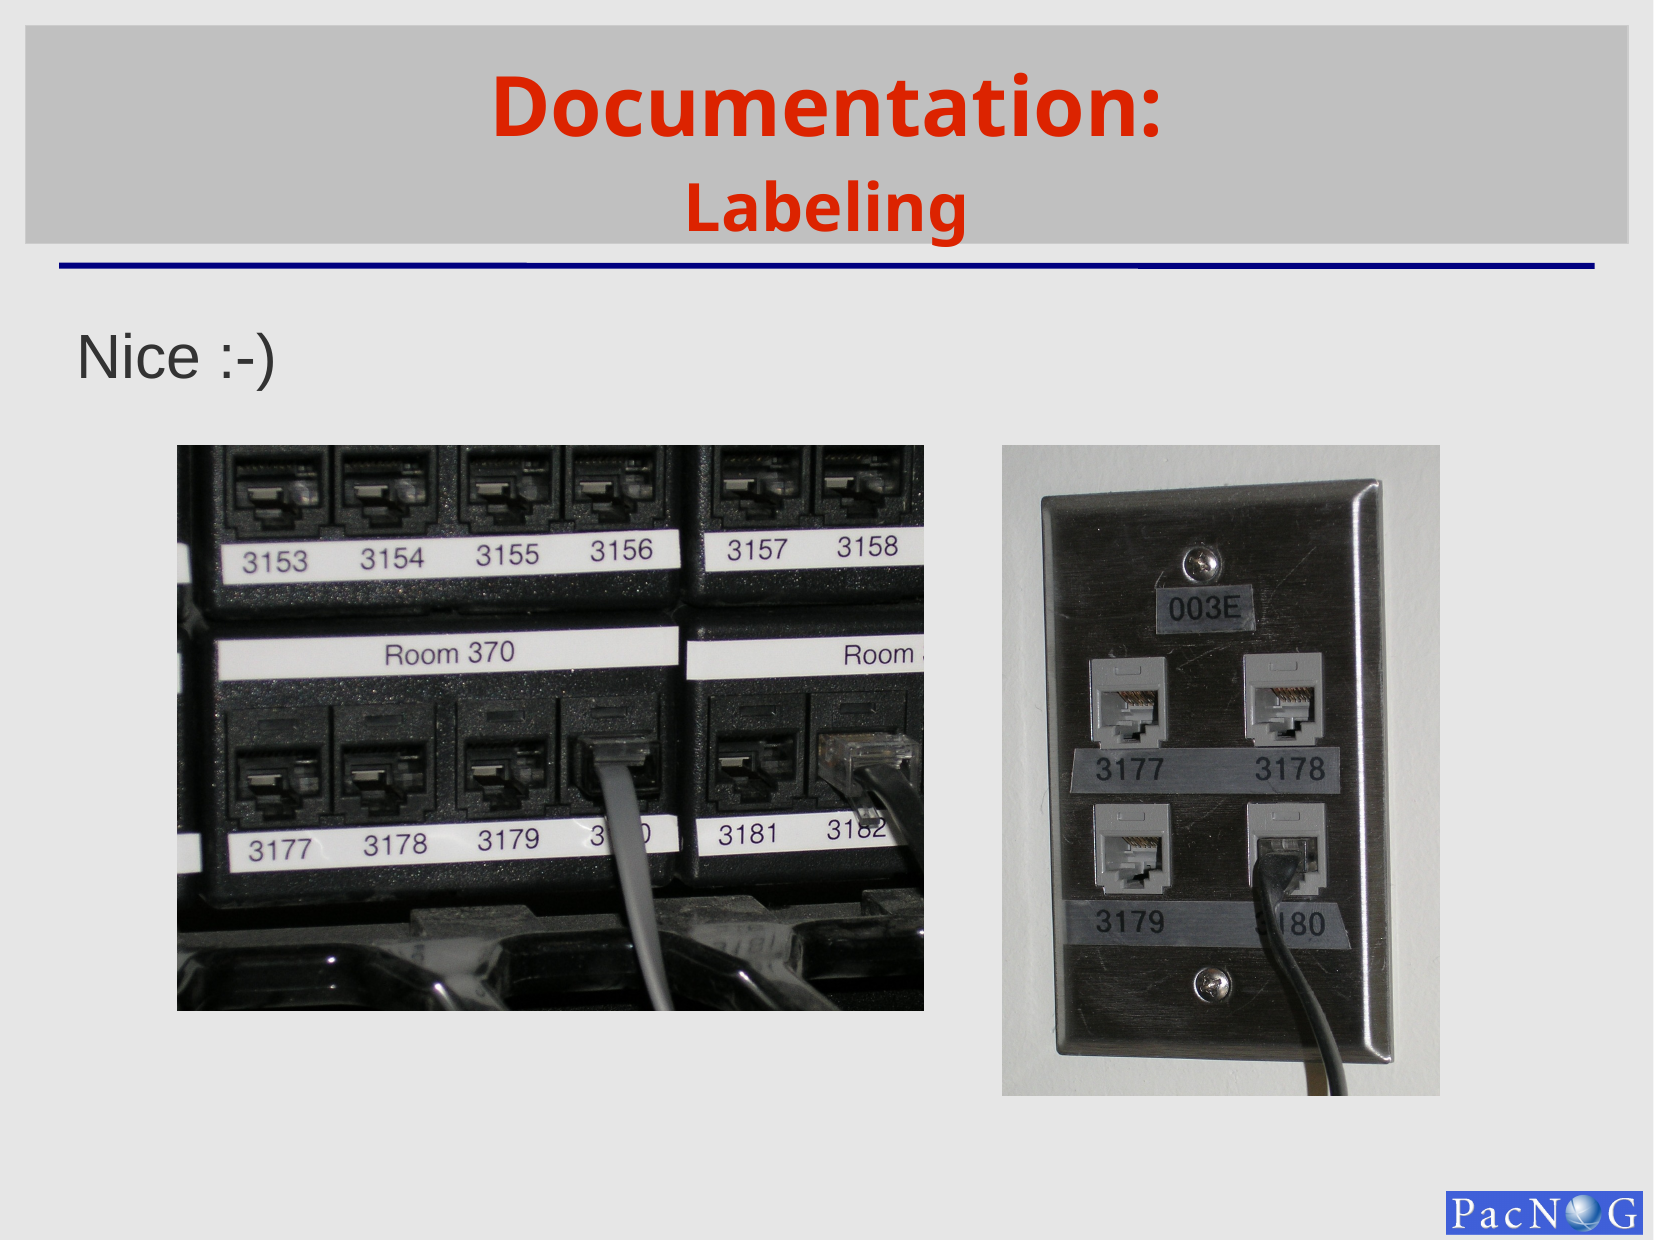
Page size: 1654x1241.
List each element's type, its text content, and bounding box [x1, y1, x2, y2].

list Nice :-) [59, 322, 1593, 1131]
title Documentation: Labeling [121, 53, 1532, 245]
picture [1446, 1191, 1643, 1235]
picture [177, 445, 924, 1011]
picture [1002, 445, 1440, 1096]
